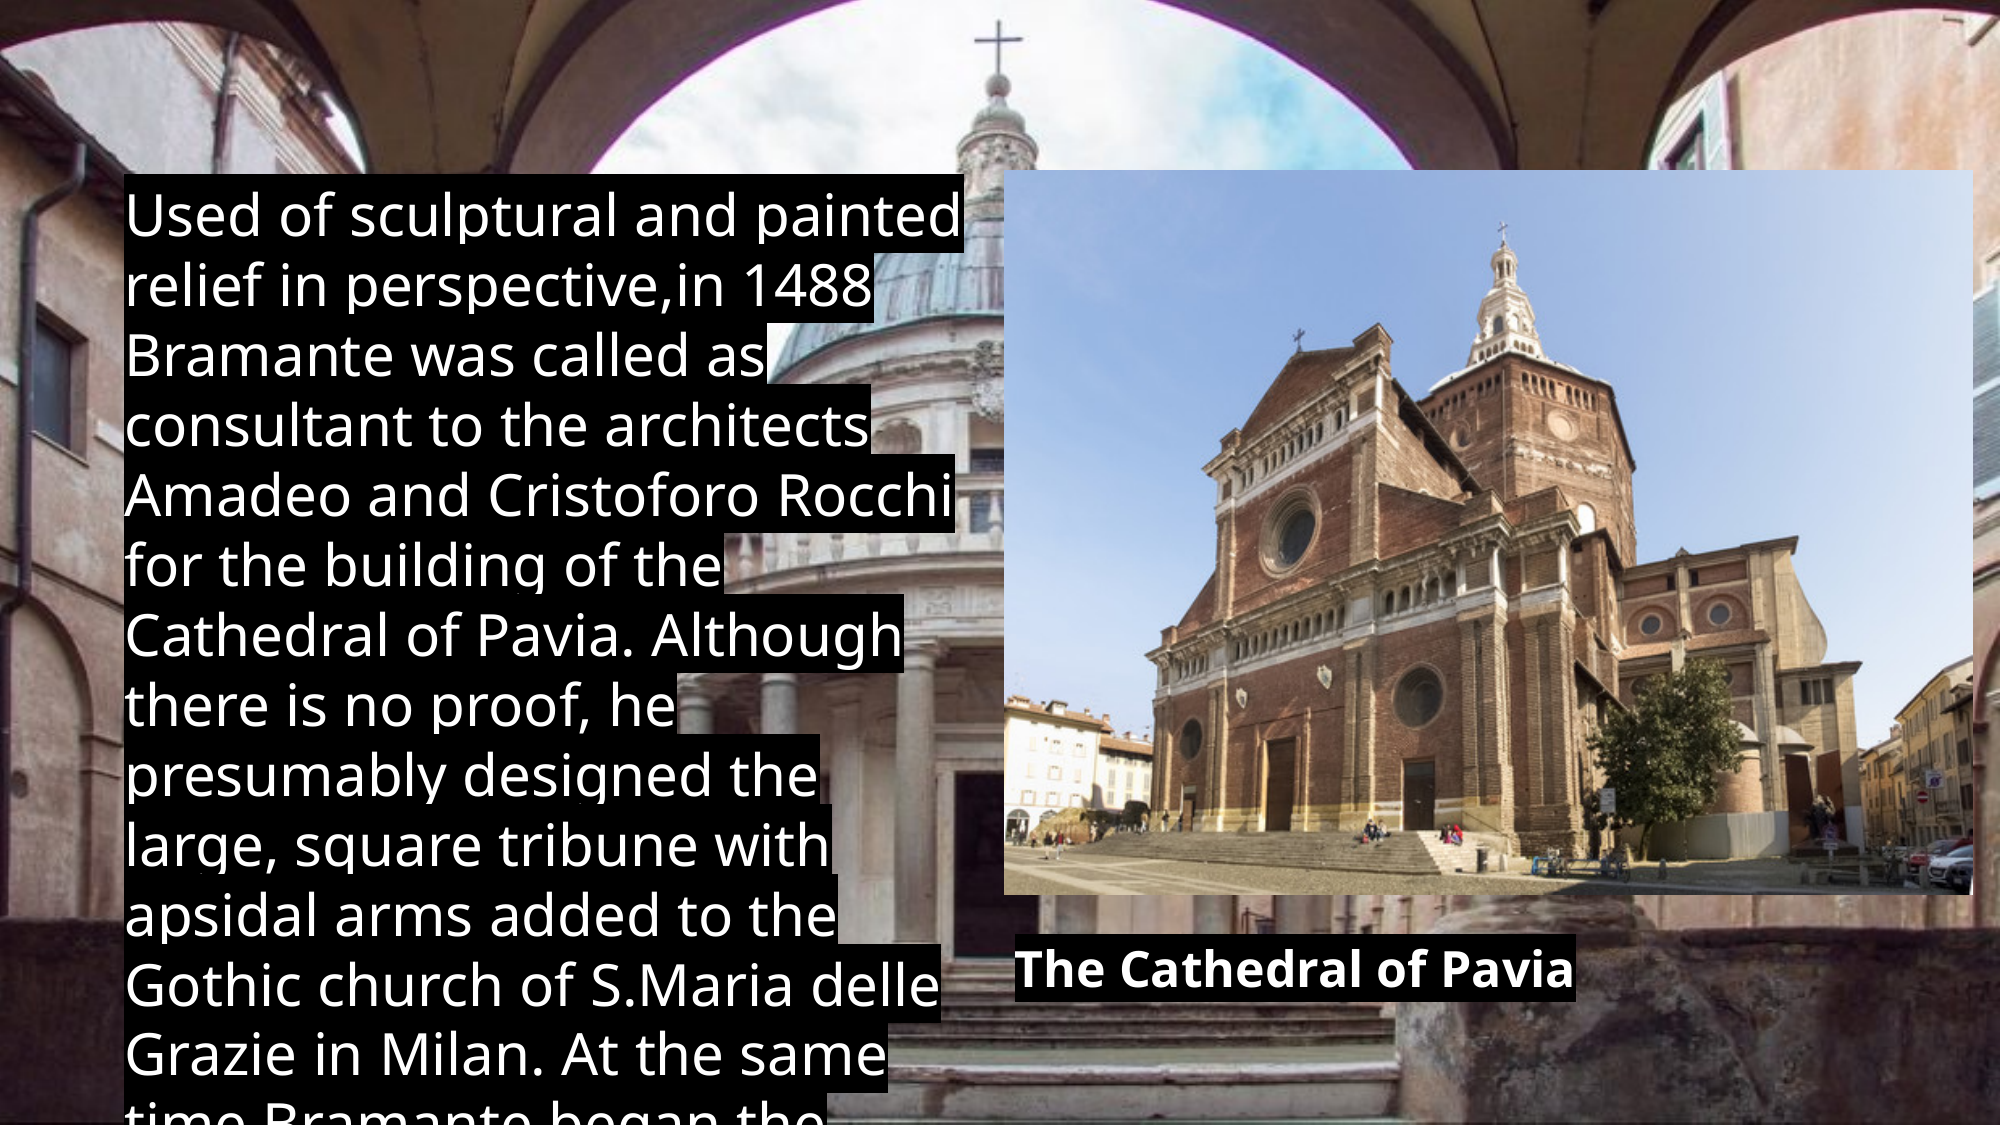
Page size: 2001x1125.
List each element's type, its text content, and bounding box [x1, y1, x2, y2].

text_box Used of sculptural and painted relief in perspective,in 1488 Bramante was called as consultant to the architects Amadeo and Cristoforo Rocchi for the building of the Cathedral of Pavia. Although there is no proof, he presumably designed the large, square tribune with apsidal arms added to the Gothic church of S.Maria delle Grazie in Milan. At the same time Bramante began the Canons’ Cloister of S. Ambrogio in Milan. [109, 170, 1005, 1105]
text_box The Cathedral of Pavia [999, 929, 1910, 1006]
picture [0, 0, 2000, 1125]
